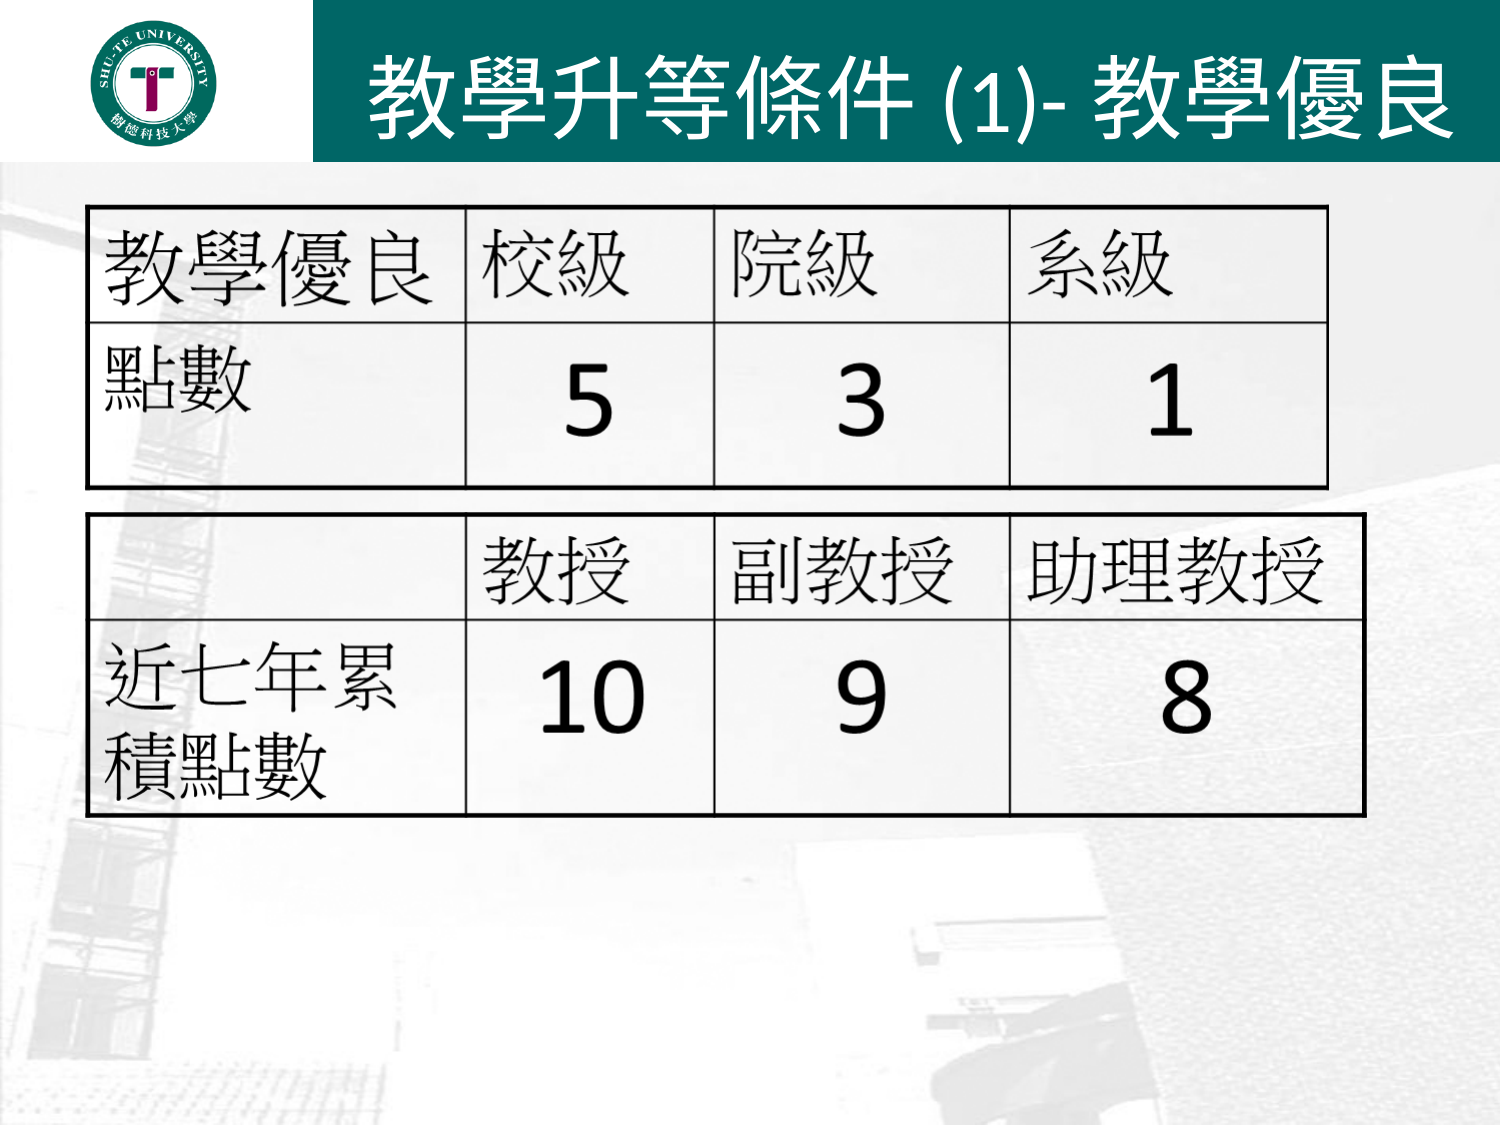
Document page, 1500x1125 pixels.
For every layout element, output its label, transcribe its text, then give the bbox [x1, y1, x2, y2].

title 教學升等條件(1)-教學優良 [324, 31, 1500, 161]
picture [52, 187, 1371, 852]
